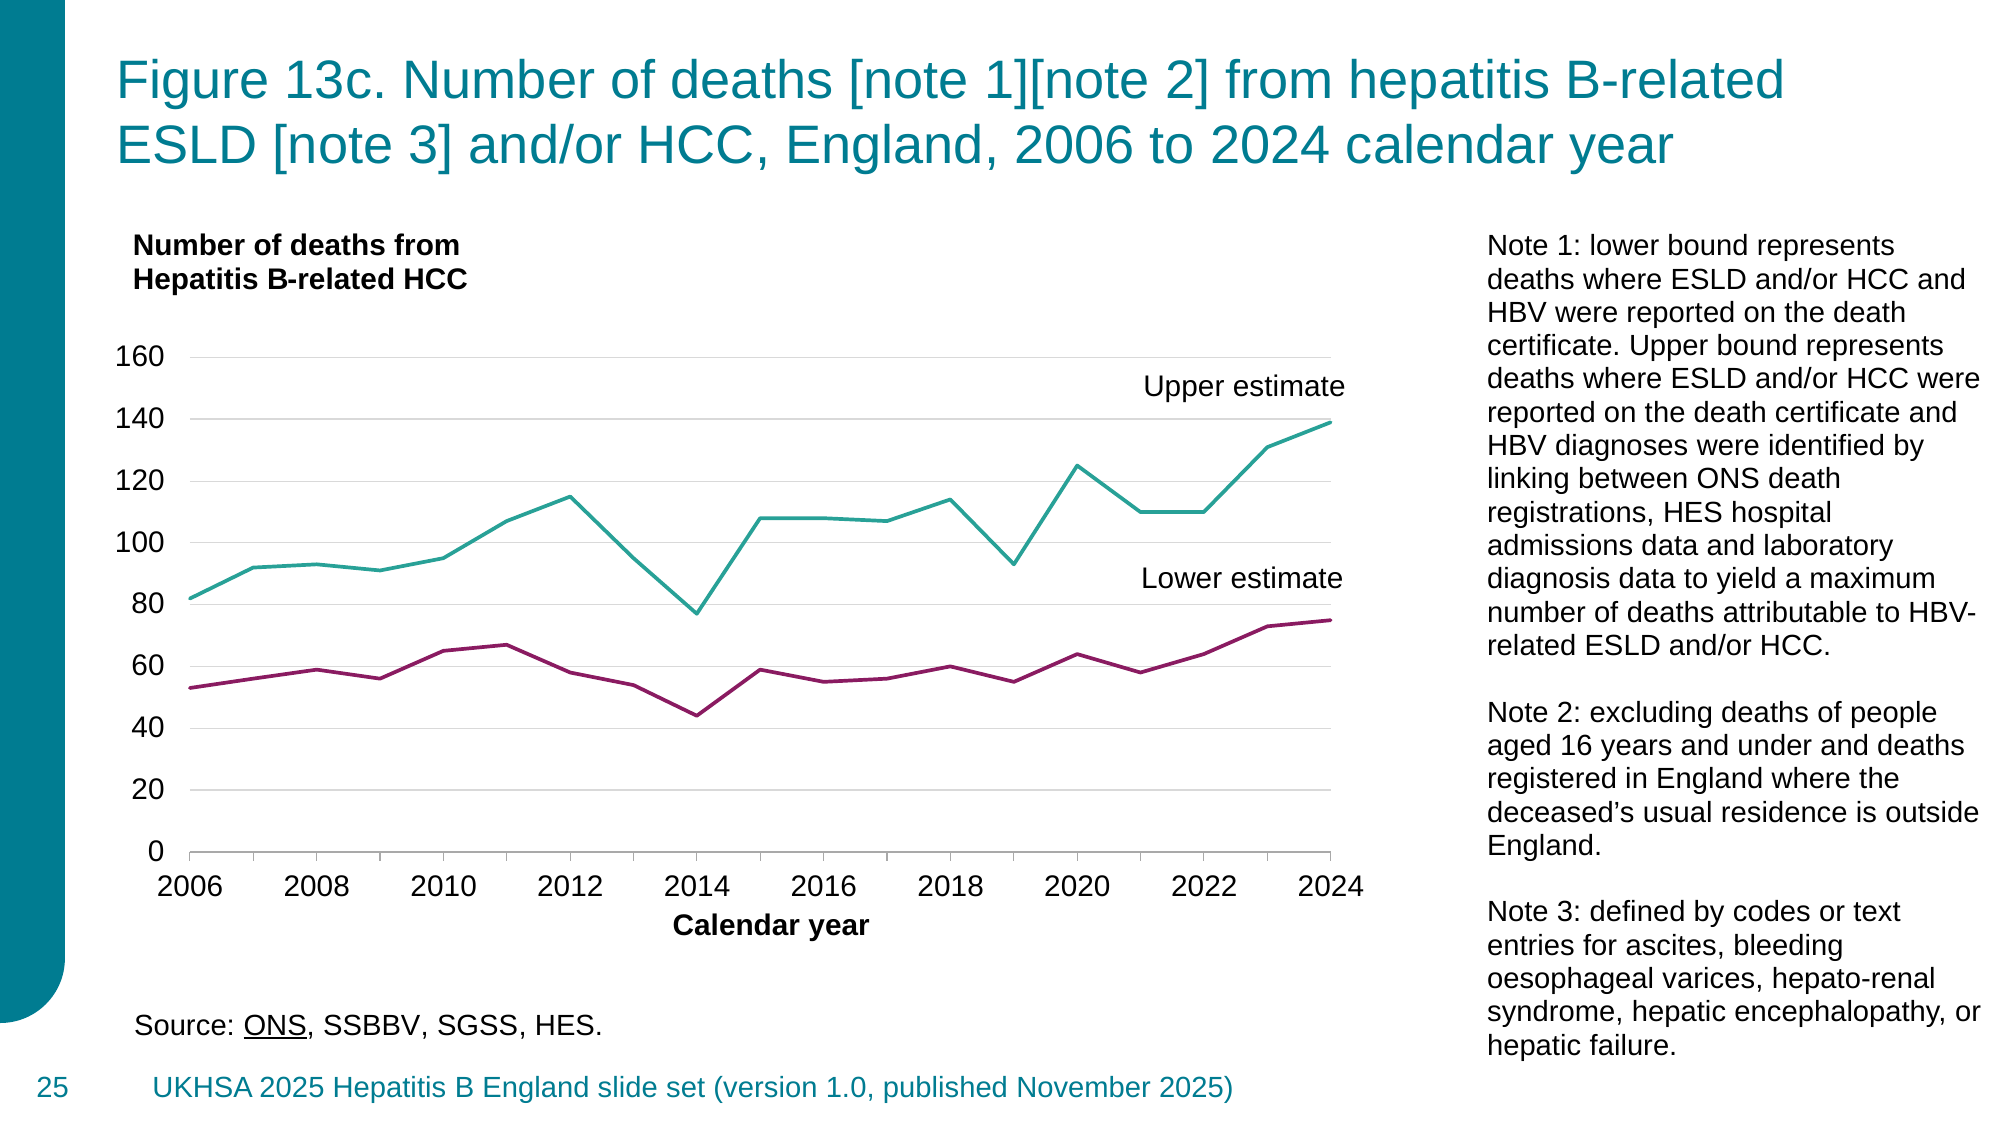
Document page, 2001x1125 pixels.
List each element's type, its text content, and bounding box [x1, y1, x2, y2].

title Figure 13c. Number of deaths [note 1][note 2] from hepatitis B-related ESLD [note 3] and/or HCC, England, 2006 to 2024 calendar year [101, 6, 1926, 175]
text_box Source: ONS, SSBBV, SGSS, HES. [119, 1000, 1124, 1049]
text_box Note 1: lower bound represents deaths where ESLD and/or HCC and HBV were reported on the death certificate. Upper bound represents deaths where ESLD and/or HCC were reported on the death certificate and HBV diagnoses were identified by linking between ONS death registrations, HES hospital admissions data and laboratory diagnosis data to yield a maximum number of deaths attributable to HBV-related ESLD and/or HCC. Note 2: excluding deaths of people aged 16 years and under and deaths registered in England where the deceased’s usual residence is outside England. Note 3: defined by codes or text entries for ascites, bleeding oesophageal varices, hepato-renal syndrome, hepatic encephalopathy, or hepatic failure. [1472, 220, 2000, 1078]
text_box [21, 1056, 120, 1117]
text_box UKHSA 2025 Hepatitis B England slide set (version 1.0, published November 2025) [137, 1056, 1780, 1116]
picture [101, 215, 1377, 960]
